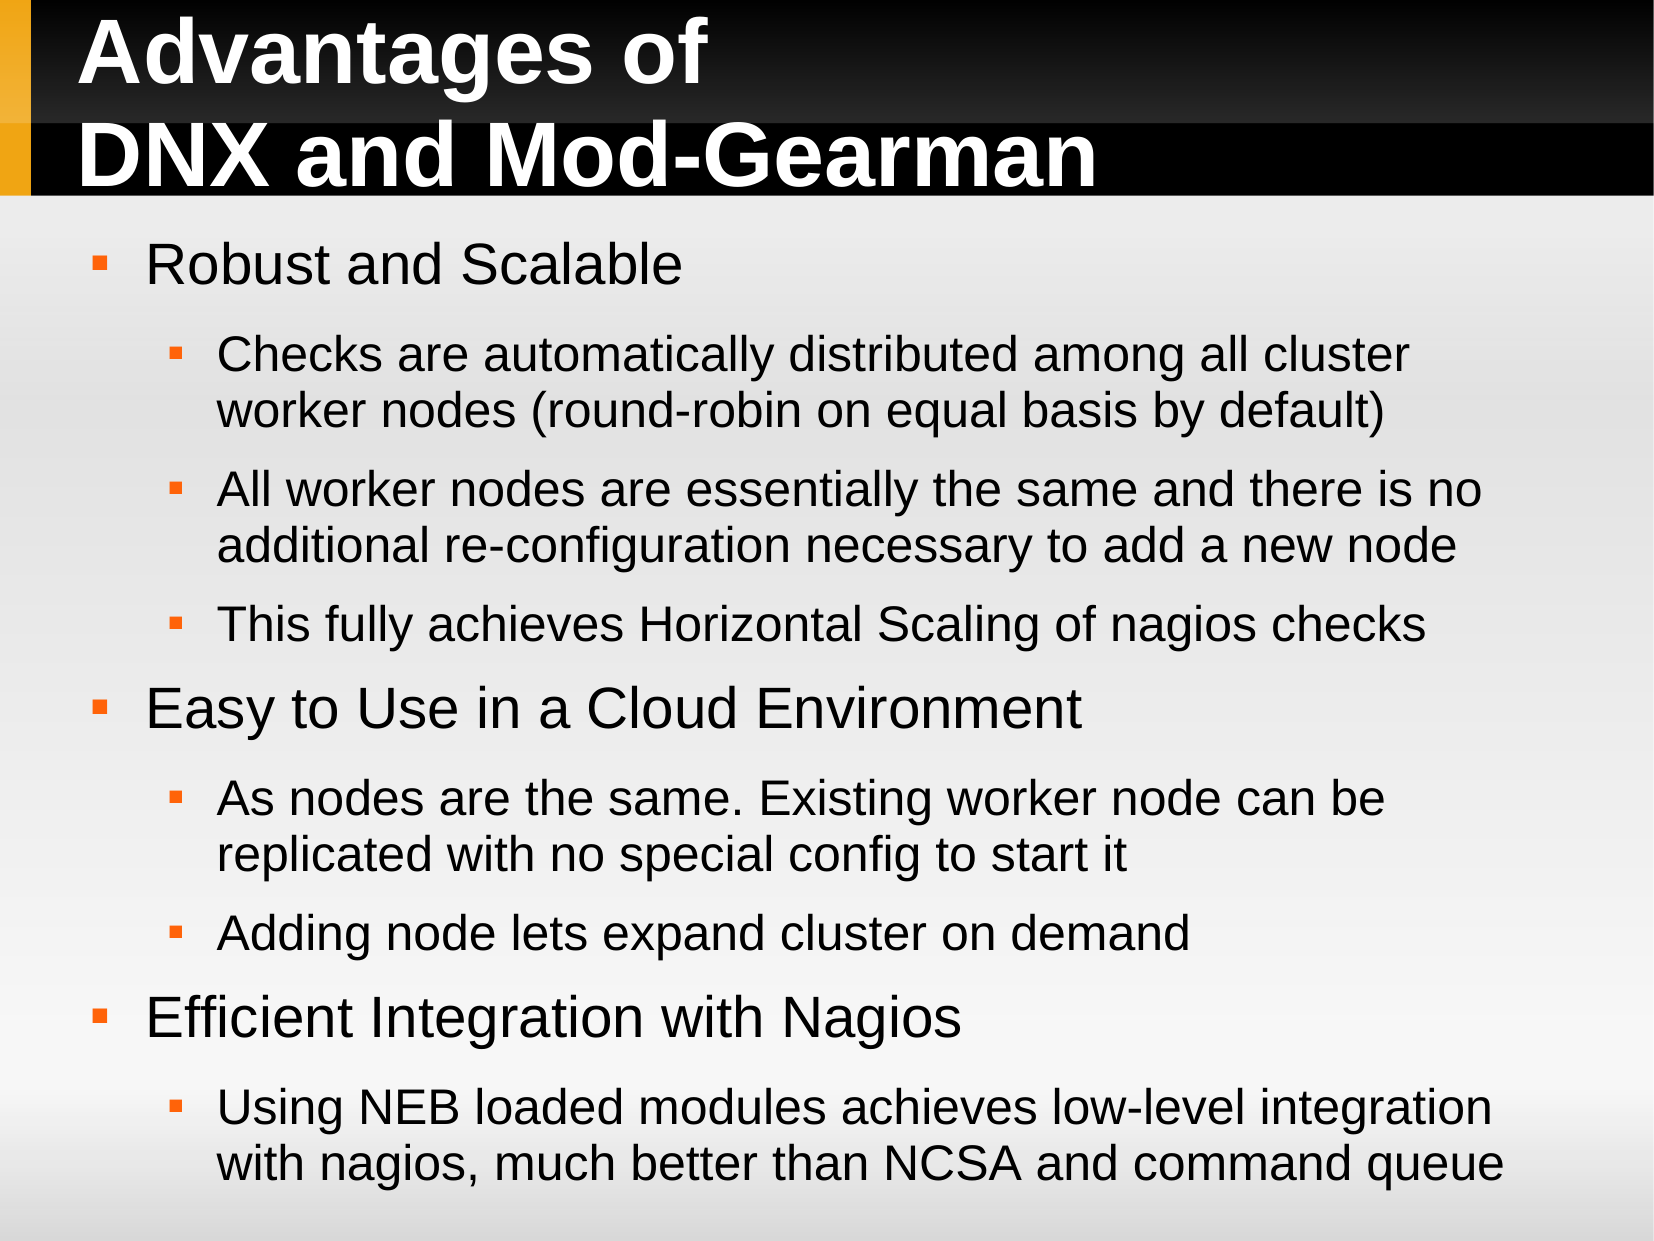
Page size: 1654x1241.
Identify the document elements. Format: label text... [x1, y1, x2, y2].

picture [0, 0, 1654, 1241]
list Robust and Scalable Checks are automatically distributed among all cluster worker nodes (round-robin on equal basis by default) All worker nodes are essentially the same and there is no additional re-configuration necessary to add a new node This fully achieves Horizontal Scaling of nagios checks Easy to Use in a Cloud Environment As nodes are the same. Existing worker node can be replicated with no special config to start it Adding node lets expand cluster on demand Efficient Integration with Nagios Using NEB loaded modules achieves low-level integration with nagios, much better than NCSA and command queue [75, 231, 1538, 1191]
title Advantages of DNX and Mod-Gearman [76, 0, 1565, 208]
